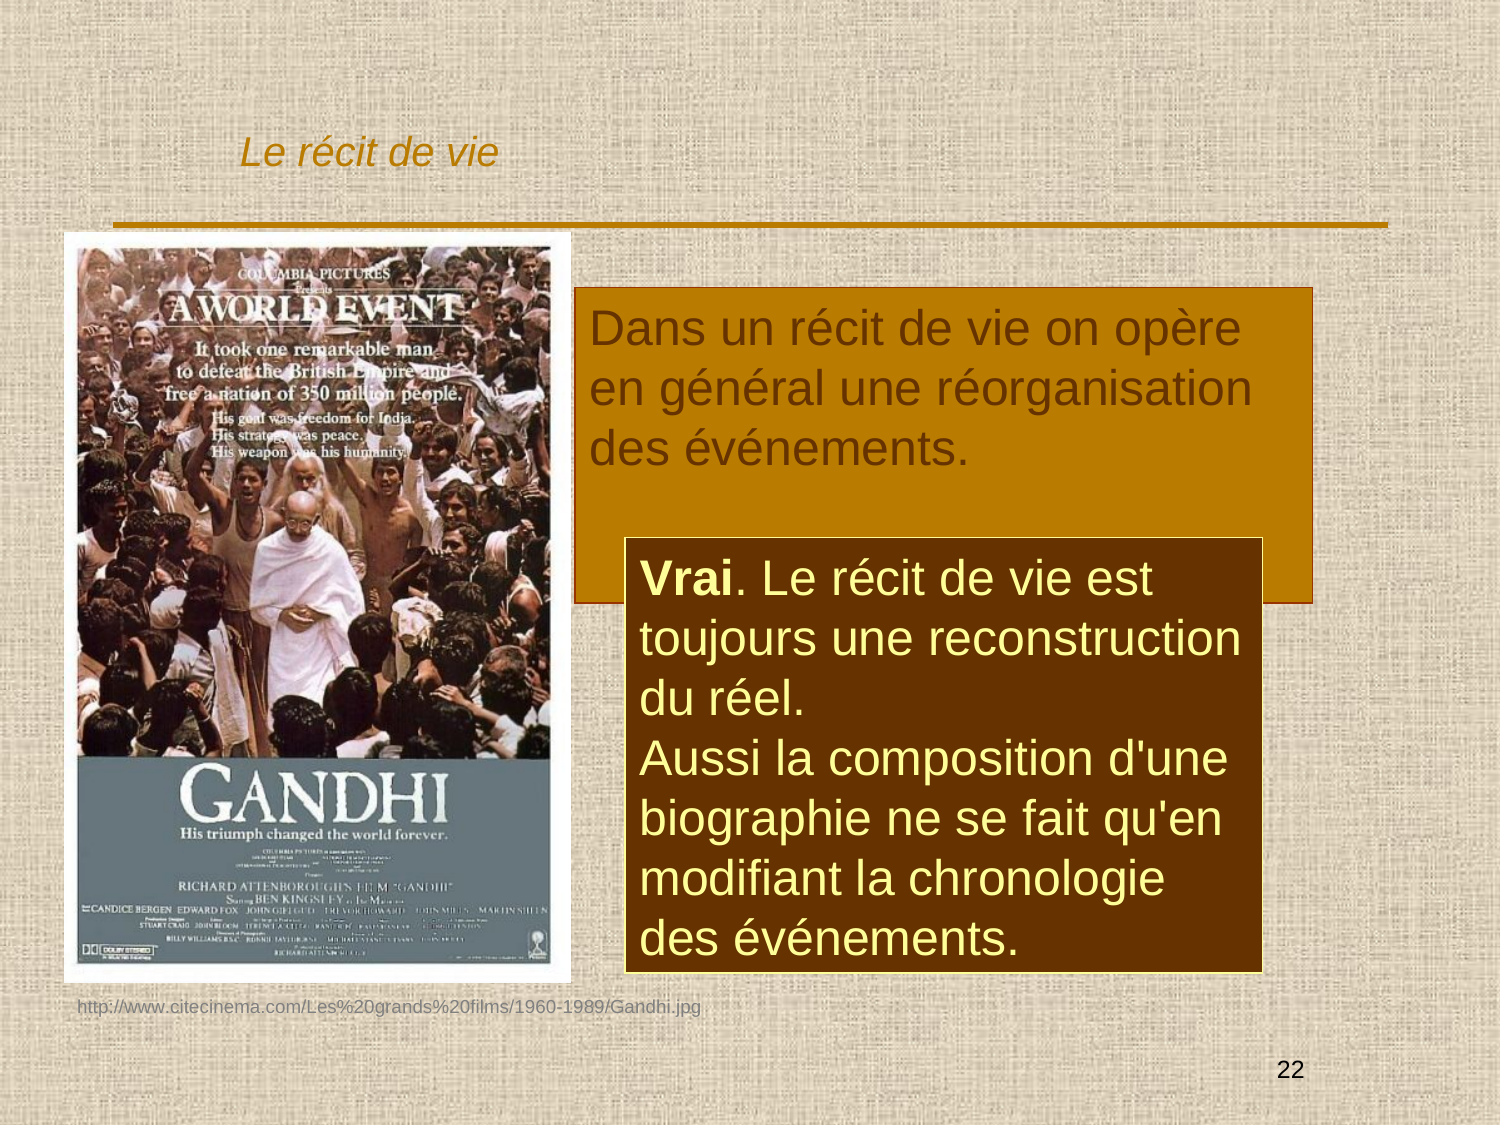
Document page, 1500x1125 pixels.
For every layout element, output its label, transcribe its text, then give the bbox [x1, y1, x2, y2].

picture [0, 0, 1500, 1125]
text_box Vrai. Le récit de vie est toujours une reconstruction du réel. Aussi la composition d'une biographie ne se fait qu'en modifiant la chronologie des événements. [624, 537, 1263, 973]
text_box Dans un récit de vie on opère en général une réorganisation des événements. Vrai / Faux ? [575, 287, 1313, 603]
text_box Le récit de vie [224, 116, 515, 183]
text_box http://www.citecinema.com/Les%20grands%20films/1960-1989/Gandhi.jpg [62, 987, 726, 1026]
